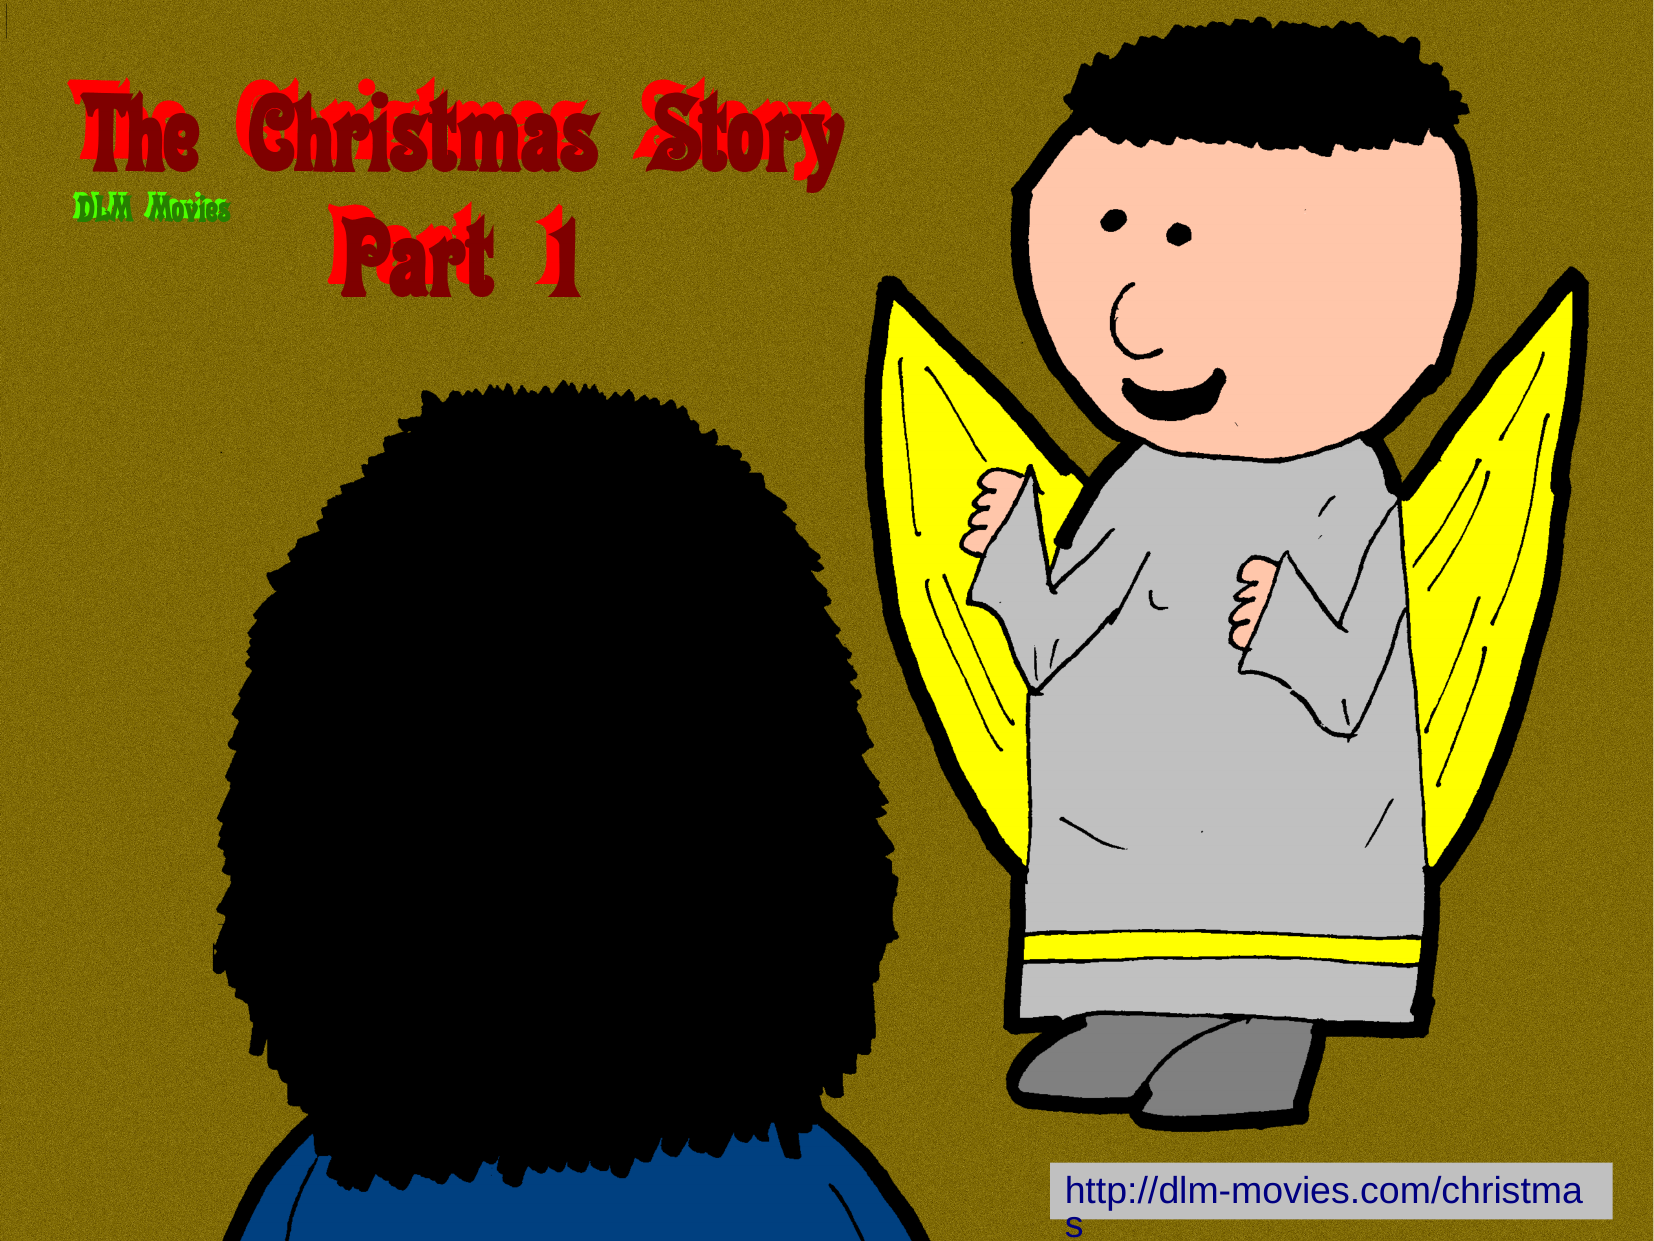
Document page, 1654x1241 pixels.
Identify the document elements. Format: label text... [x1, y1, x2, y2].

text_box http://dlm-movies.com/christmas [1050, 1162, 1613, 1220]
picture [0, 0, 1654, 1241]
